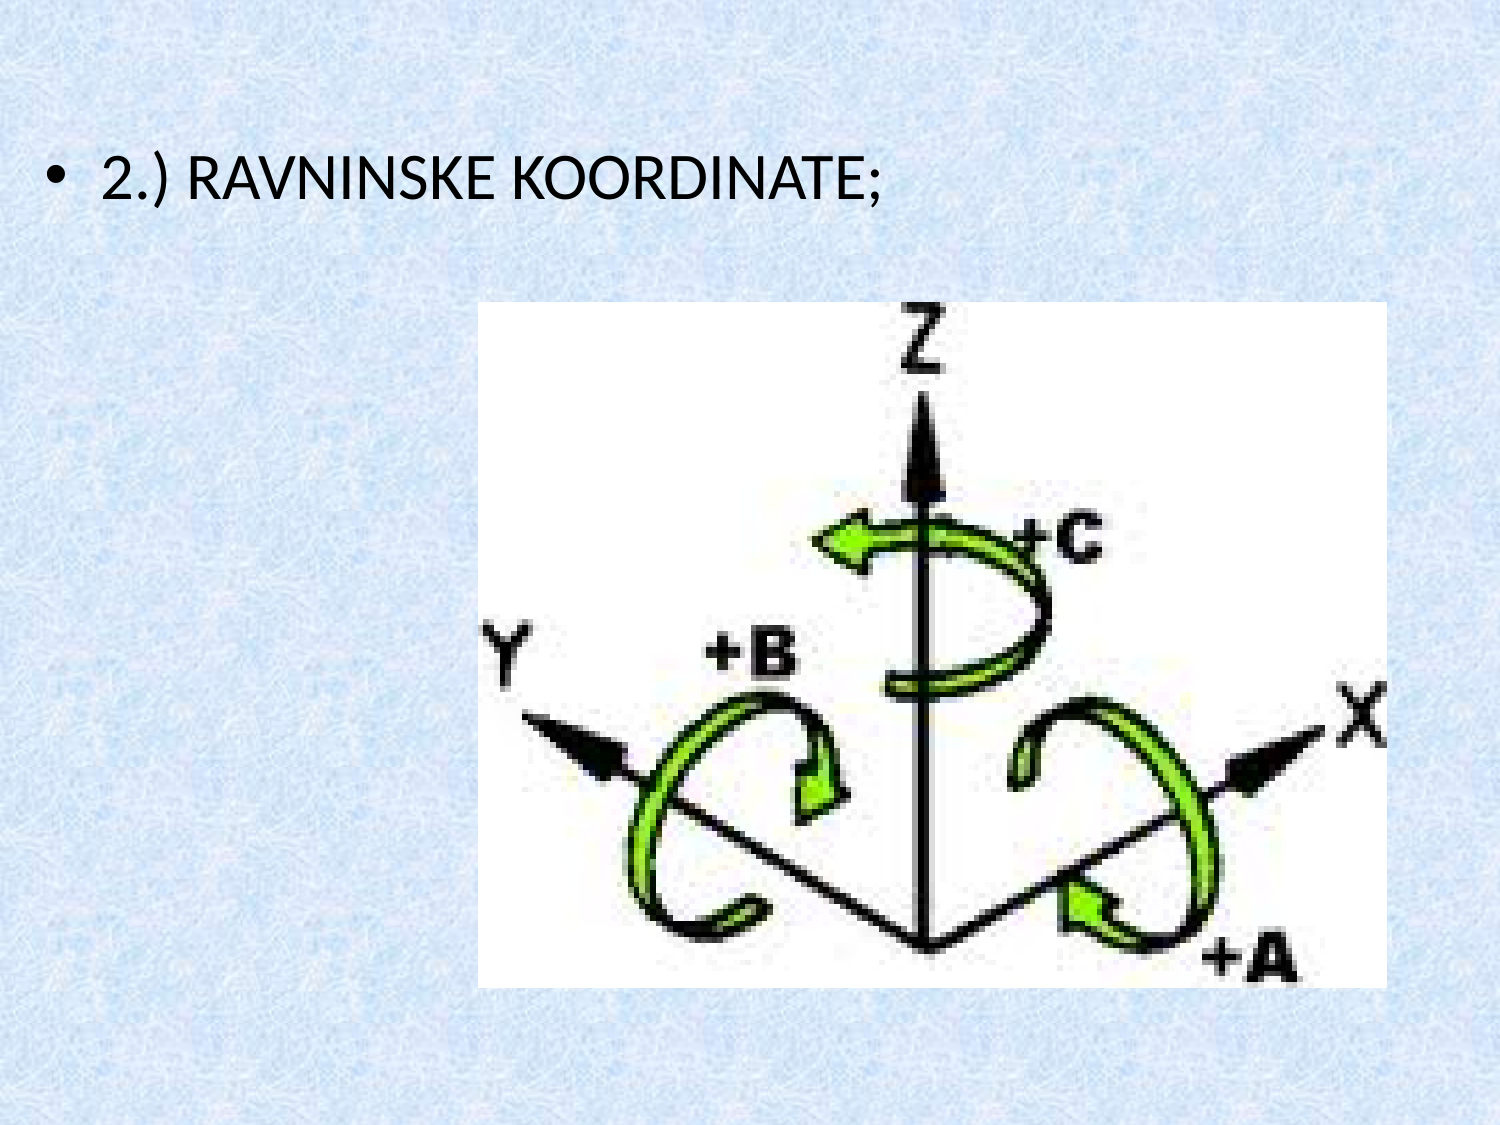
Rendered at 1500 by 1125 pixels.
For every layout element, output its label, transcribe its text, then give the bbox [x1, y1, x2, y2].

picture [0, 0, 1500, 1125]
list 2.) RAVNINSKE KOORDINATE; [29, 125, 1425, 1005]
